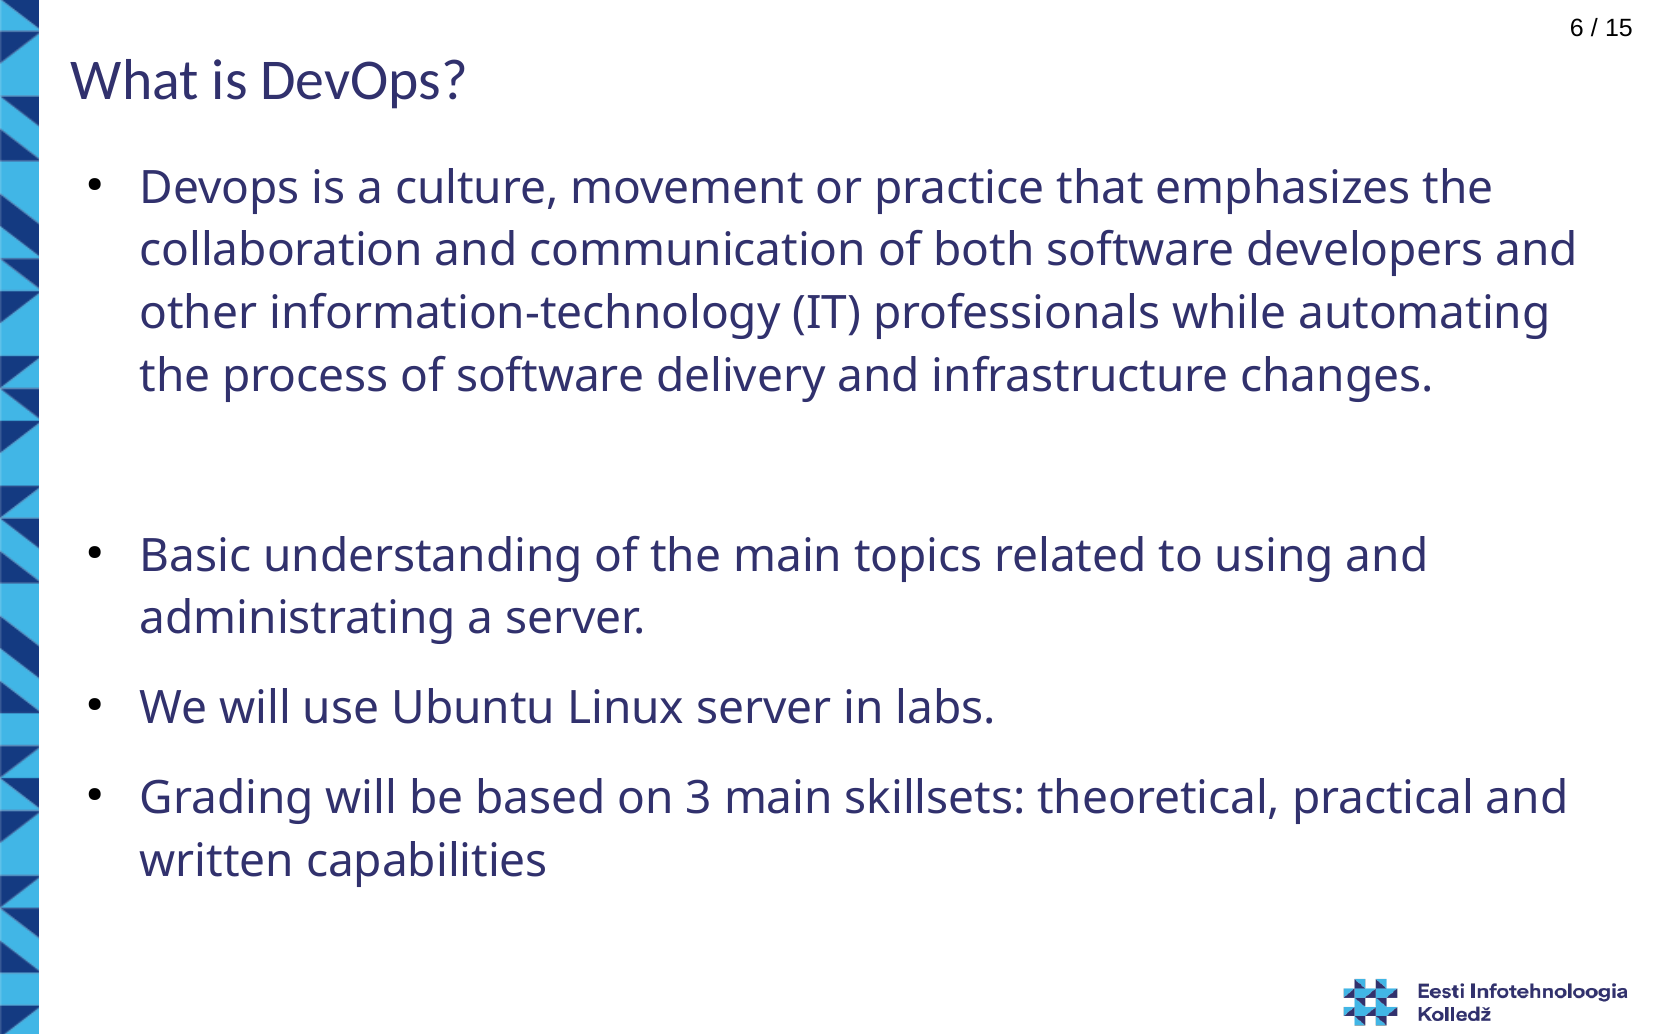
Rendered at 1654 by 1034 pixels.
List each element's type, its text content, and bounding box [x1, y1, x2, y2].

list Devops is a culture, movement or practice that emphasizes the collaboration and communication of both software developers and other information-technology (IT) professionals while automating the process of software delivery and infrastructure changes. Basic understanding of the main topics related to using and administrating a server. We will use Ubuntu Linux server in labs. Grading will be based on 3 main skillsets: theoretical, practical and written capabilities [68, 153, 1630, 957]
title What is DevOps? [70, 41, 1630, 130]
